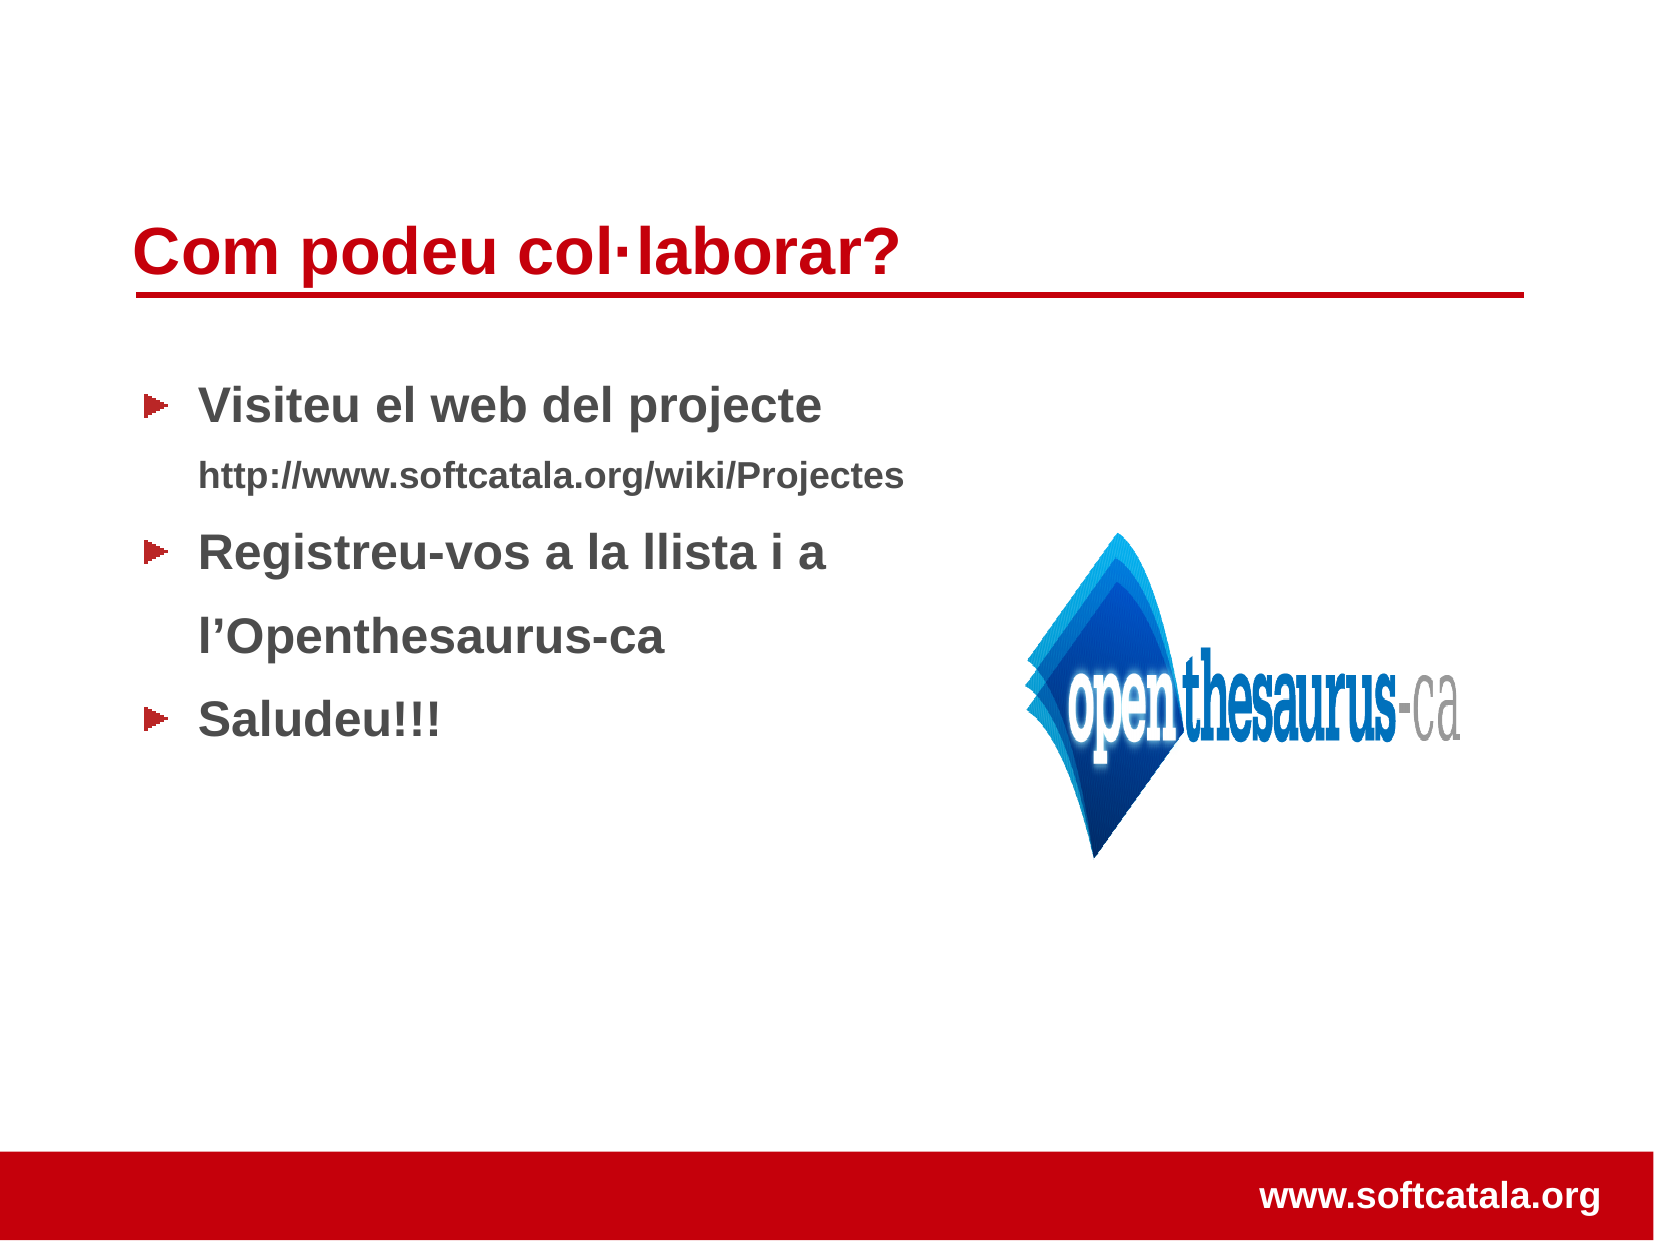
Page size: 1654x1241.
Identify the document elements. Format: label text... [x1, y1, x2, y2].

text_box Com podeu col·laborar? [118, 206, 1501, 297]
text_box Visiteu el web del projecte http://www.softcatala.org/wiki/Projectes Registreu-vos a la llista i a l’Openthesaurus-ca Saludeu!!! [129, 342, 1548, 748]
picture [1025, 748, 1461, 860]
text_box www.softcatala.org [0, 1151, 1654, 1241]
